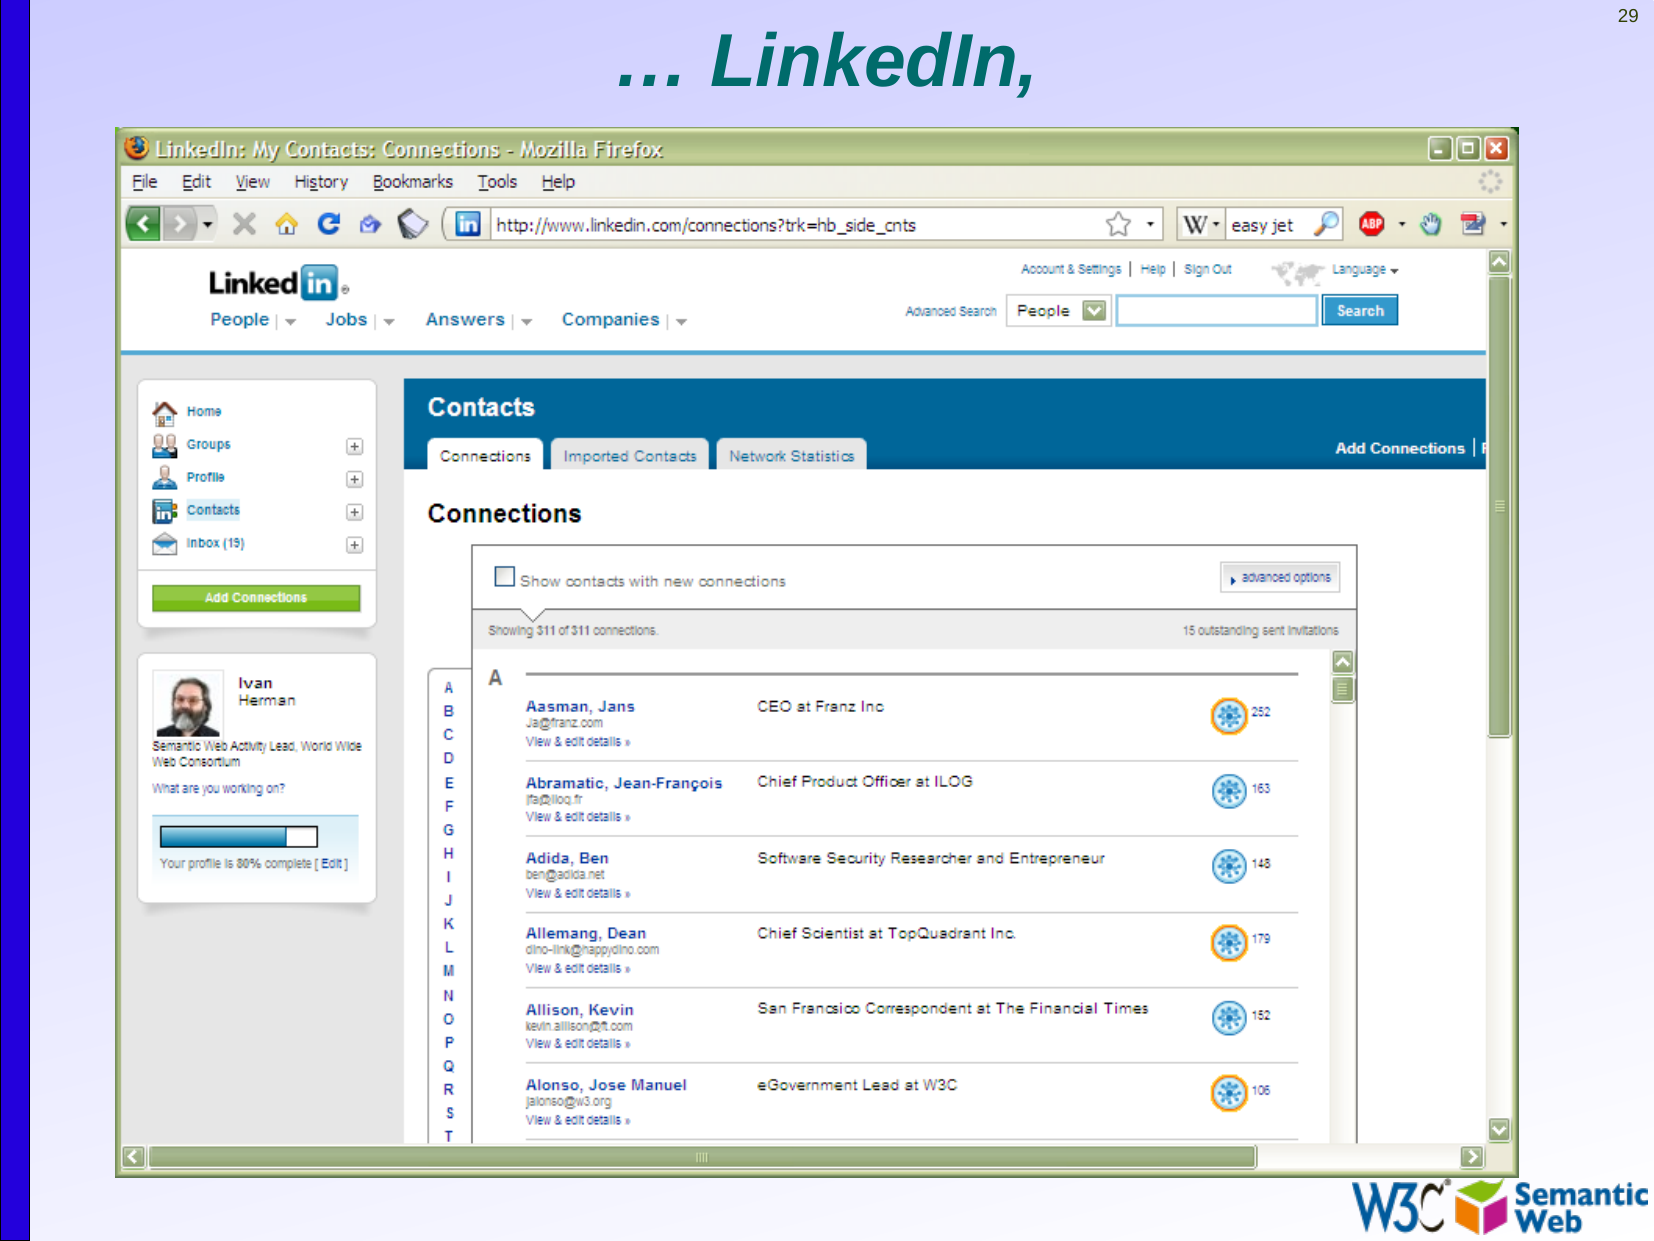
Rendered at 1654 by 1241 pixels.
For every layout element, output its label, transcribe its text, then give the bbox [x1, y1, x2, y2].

title … LinkedIn, [0, 0, 1654, 119]
picture [115, 127, 1648, 1235]
